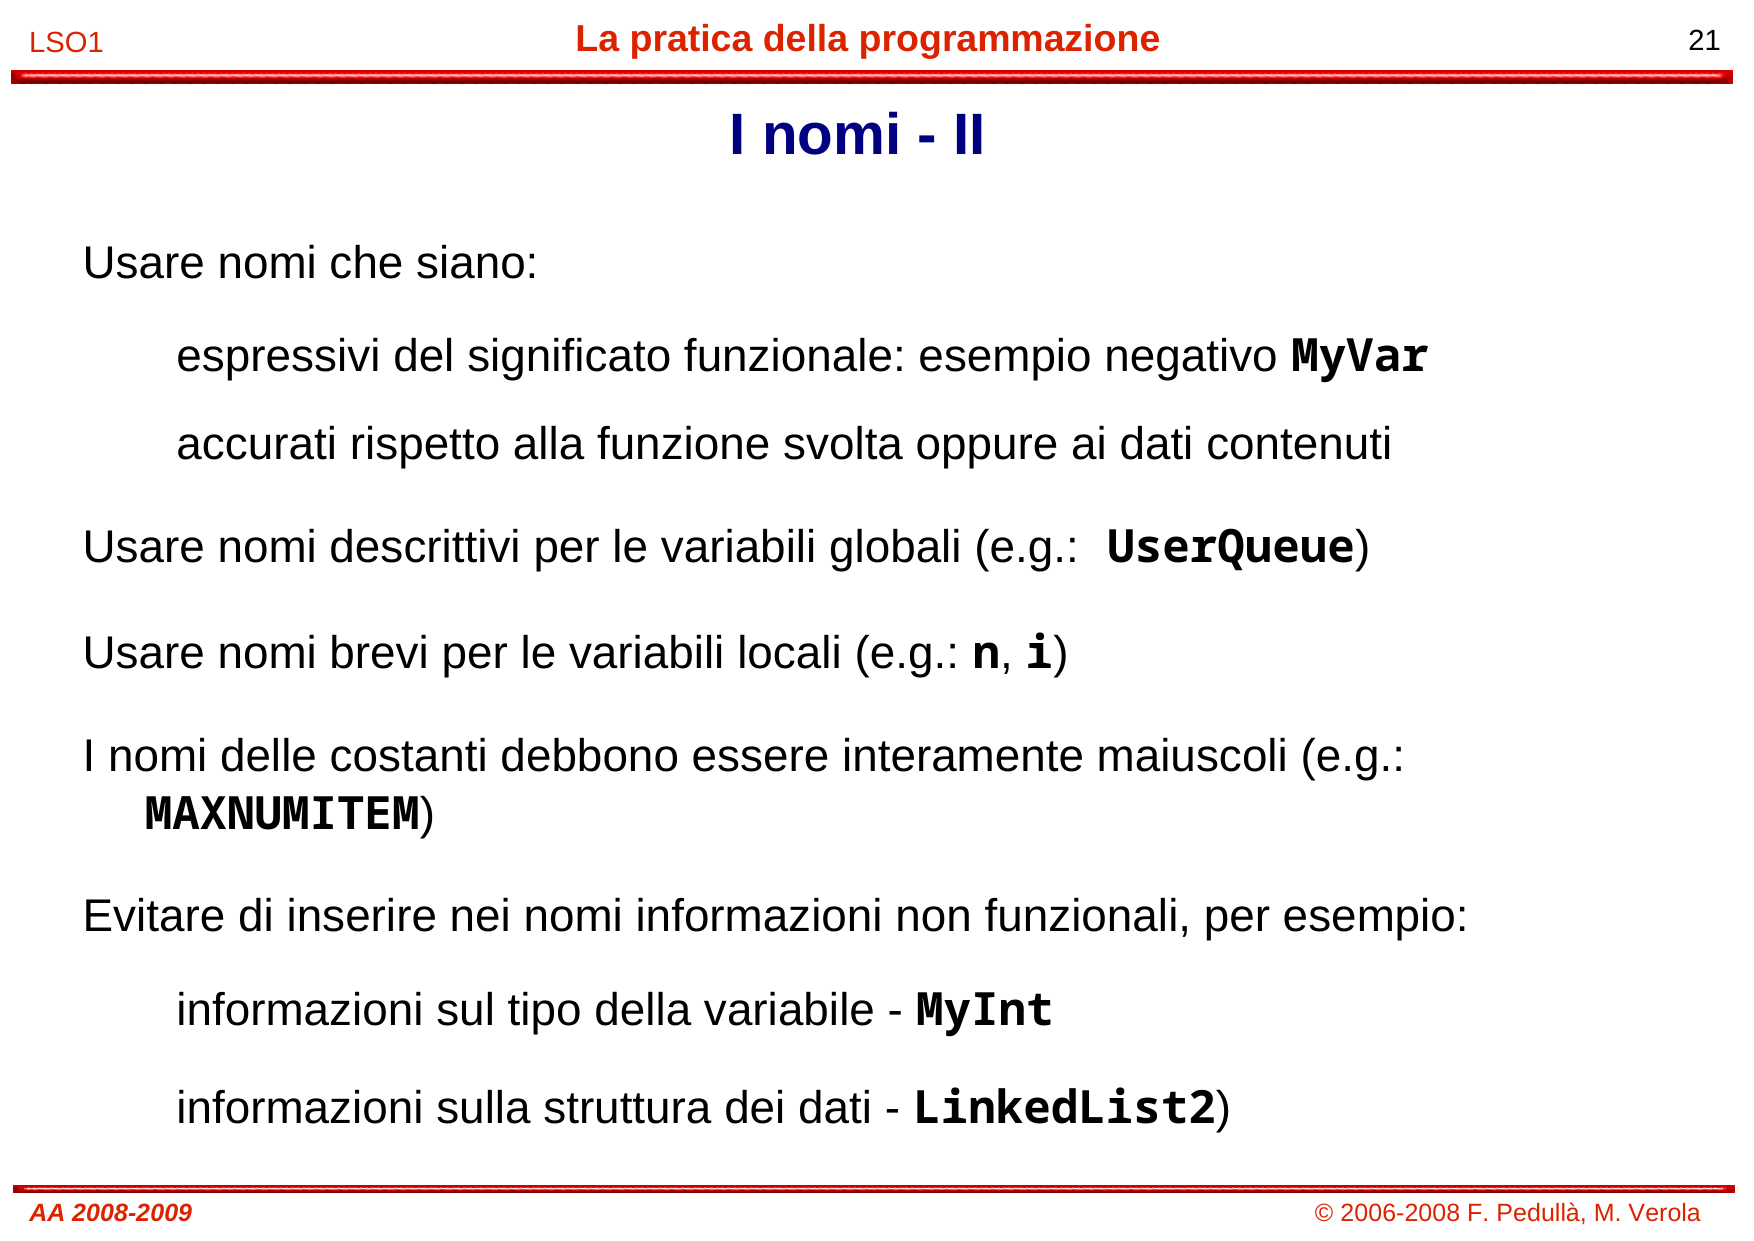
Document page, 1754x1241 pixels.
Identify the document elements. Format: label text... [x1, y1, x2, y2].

text_box I nomi - II [386, 98, 1330, 187]
list Usare nomi che siano: espressivi del significato funzionale: esempio negativo MyVar accurati rispetto alla funzione svolta oppure ai dati contenuti Usare nomi descrittivi per le variabili globali (e.g.: UserQueue) Usare nomi brevi per le variabili locali (e.g.: n, i) I nomi delle costanti debbono essere interamente maiuscoli (e.g.: MAXNUMITEM) Evitare di inserire nei nomi informazioni non funzionali, per esempio: informazioni sul tipo della variabile - MyInt informazioni sulla struttura dei dati - LinkedList2) [82, 233, 1605, 1088]
picture [13, 1185, 1735, 1193]
picture [11, 70, 1733, 84]
